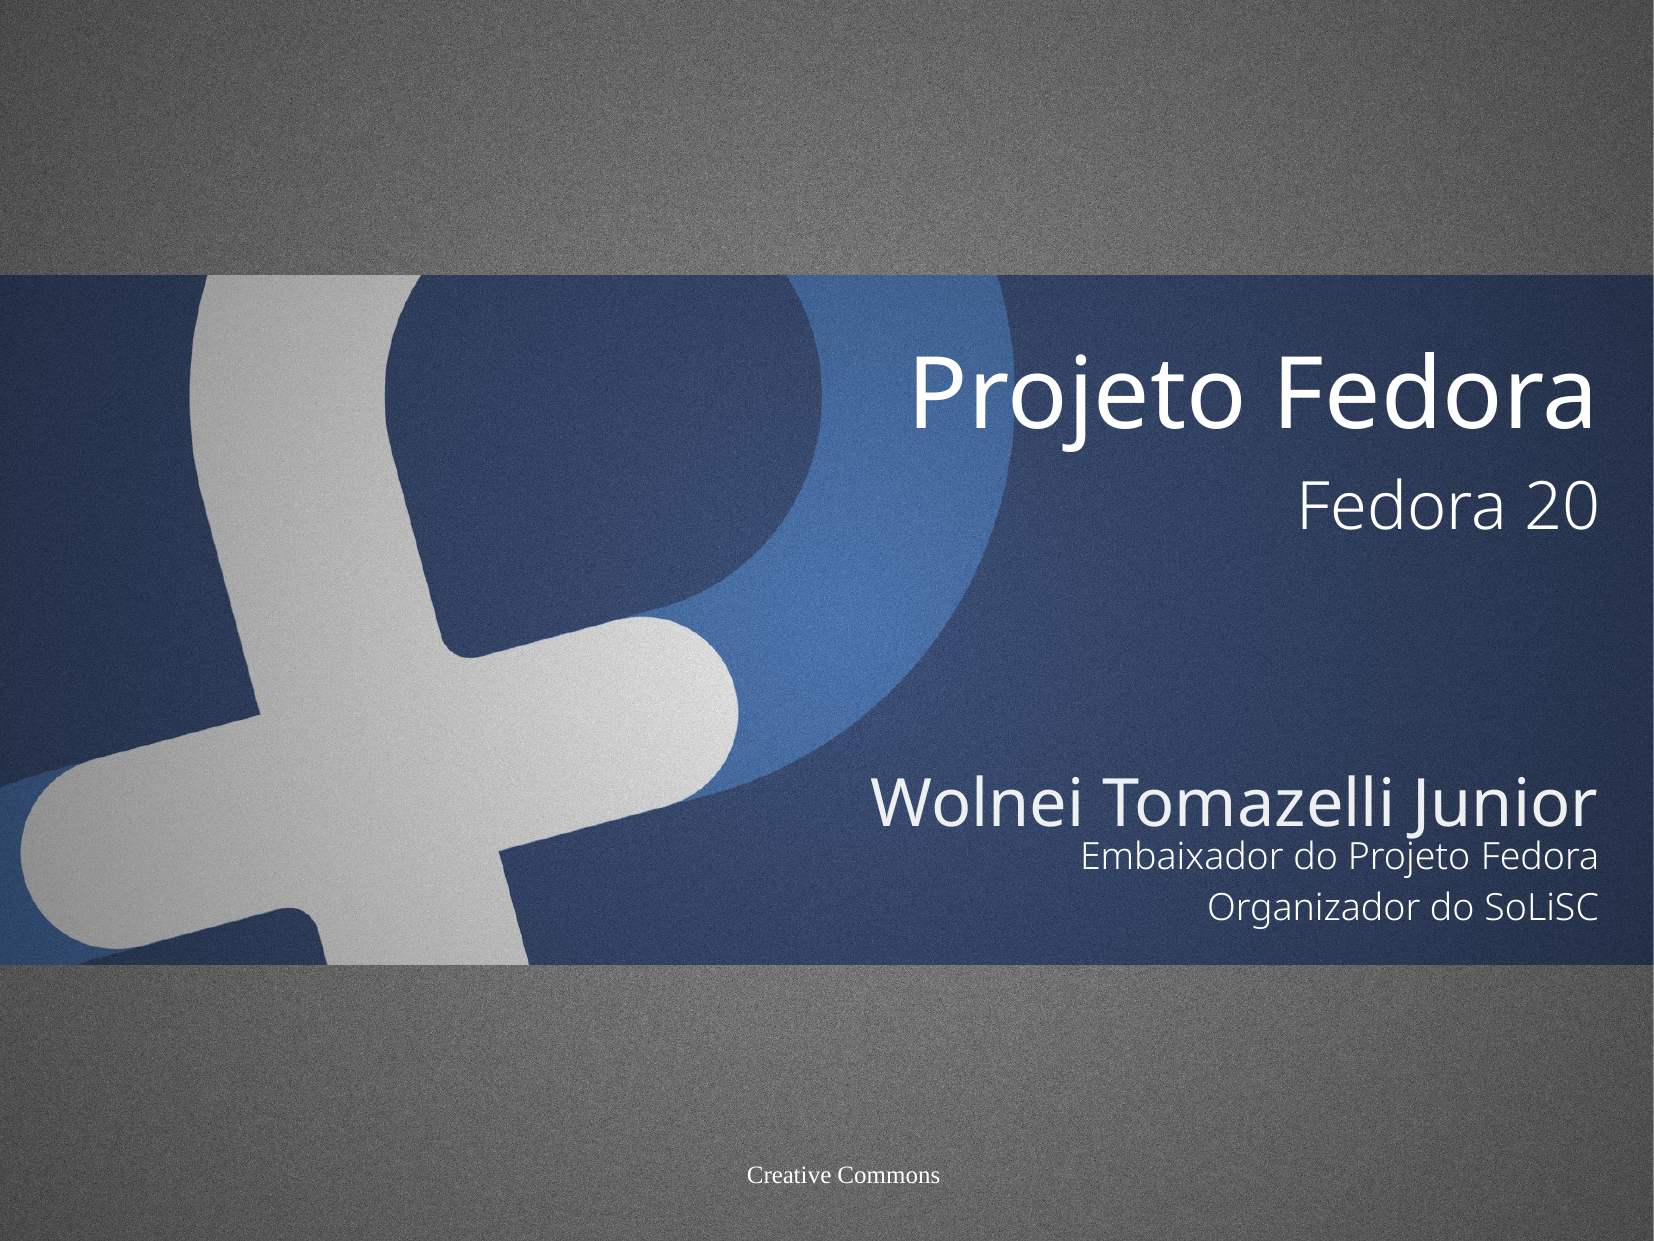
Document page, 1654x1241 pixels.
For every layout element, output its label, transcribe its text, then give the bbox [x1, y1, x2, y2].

text_box Creative Commons [75, 1126, 1613, 1197]
text_box Embaixador do Projeto Fedora Organizador do SoLiSC [531, 834, 1615, 926]
subtitle Fedora 20 [442, 457, 1601, 621]
title Projeto Fedora [248, 330, 1599, 449]
picture [0, 0, 1654, 1241]
text_box Wolnei Tomazelli Junior [649, 758, 1615, 834]
